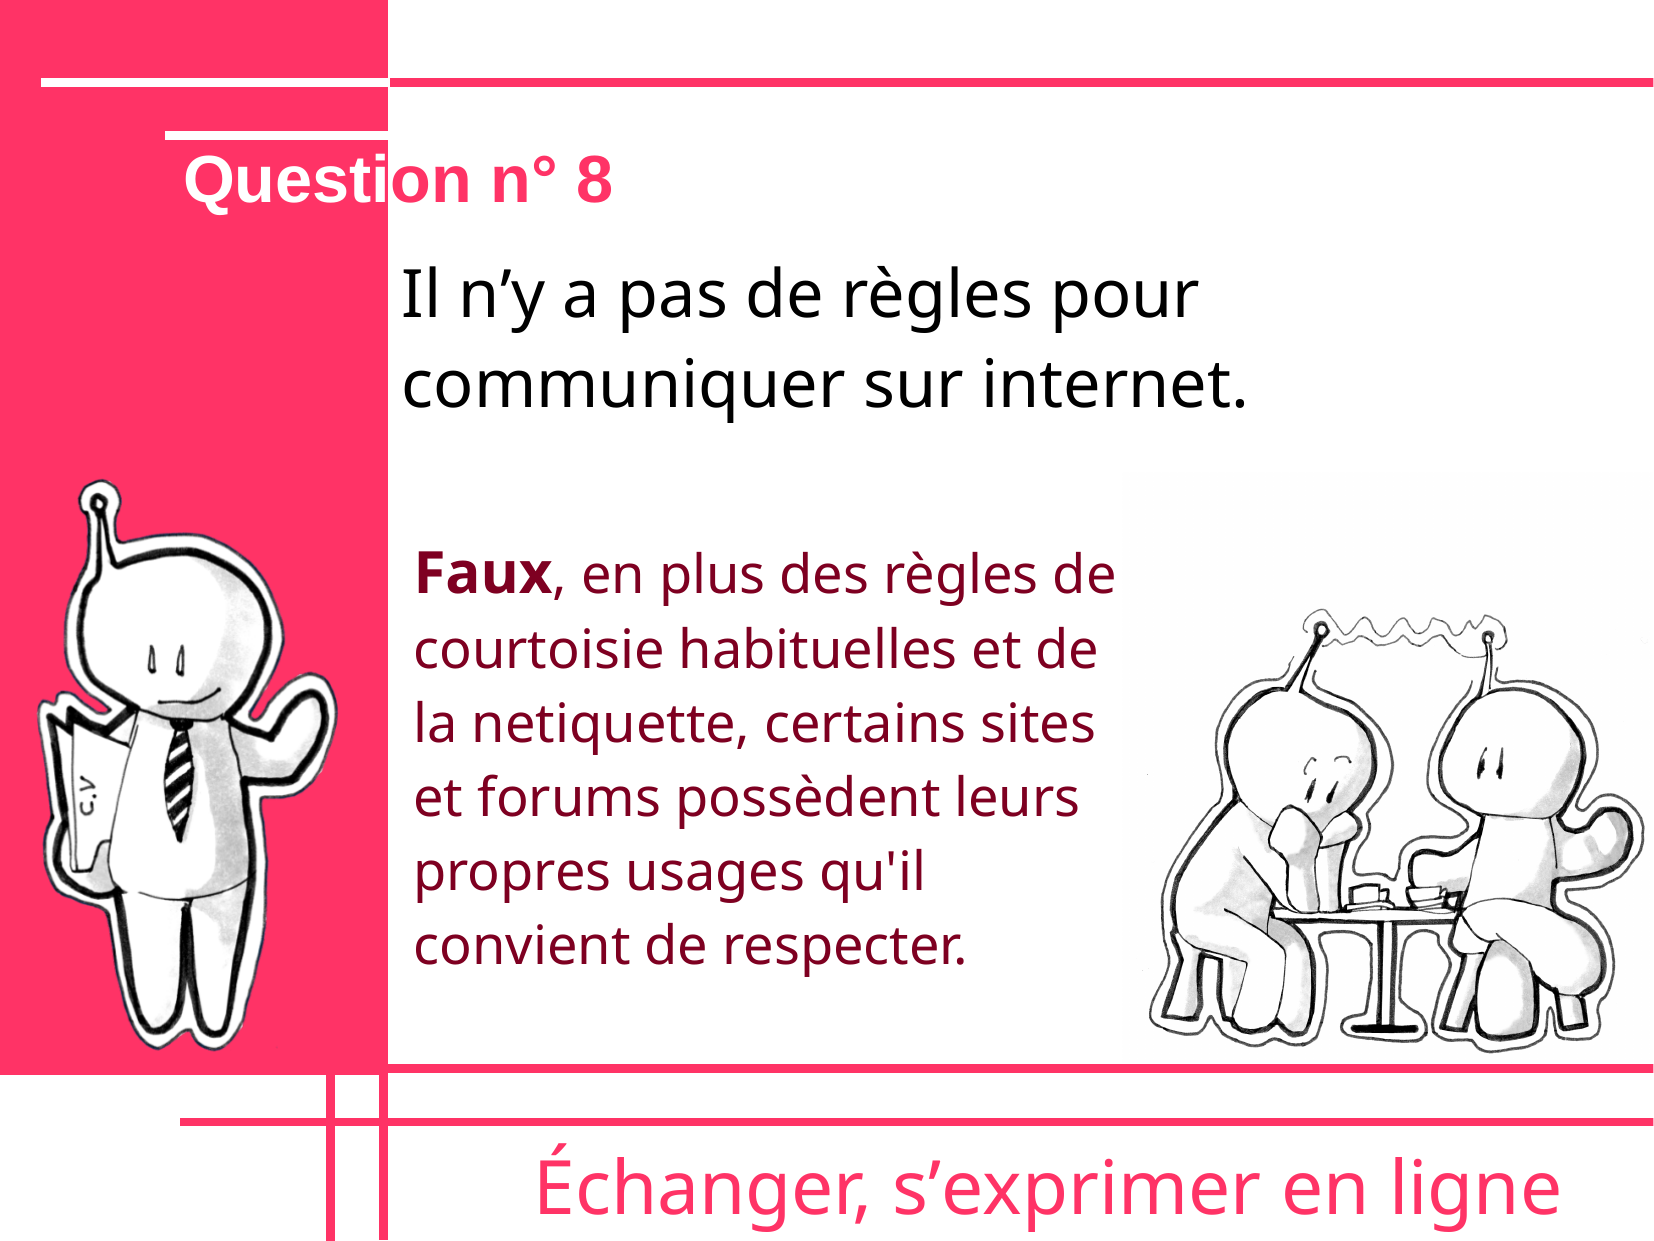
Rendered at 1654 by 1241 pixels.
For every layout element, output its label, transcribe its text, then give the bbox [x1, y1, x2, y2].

text_box Question n° 8 [183, 141, 1424, 217]
text_box [0, 0, 379, 1064]
text_box Il nʼy a pas de règles pour communiquer sur internet. [401, 245, 1642, 482]
text_box Échanger, sʼexprimer en ligne [472, 1133, 1625, 1223]
text_box Faux, en plus des règles de courtoisie habituelles et de la netiquette, certains sites et forums possèdent leurs propres usages qu'il convient de respecter. [413, 531, 1152, 1180]
picture [1122, 472, 1654, 1063]
picture [0, 472, 358, 1075]
